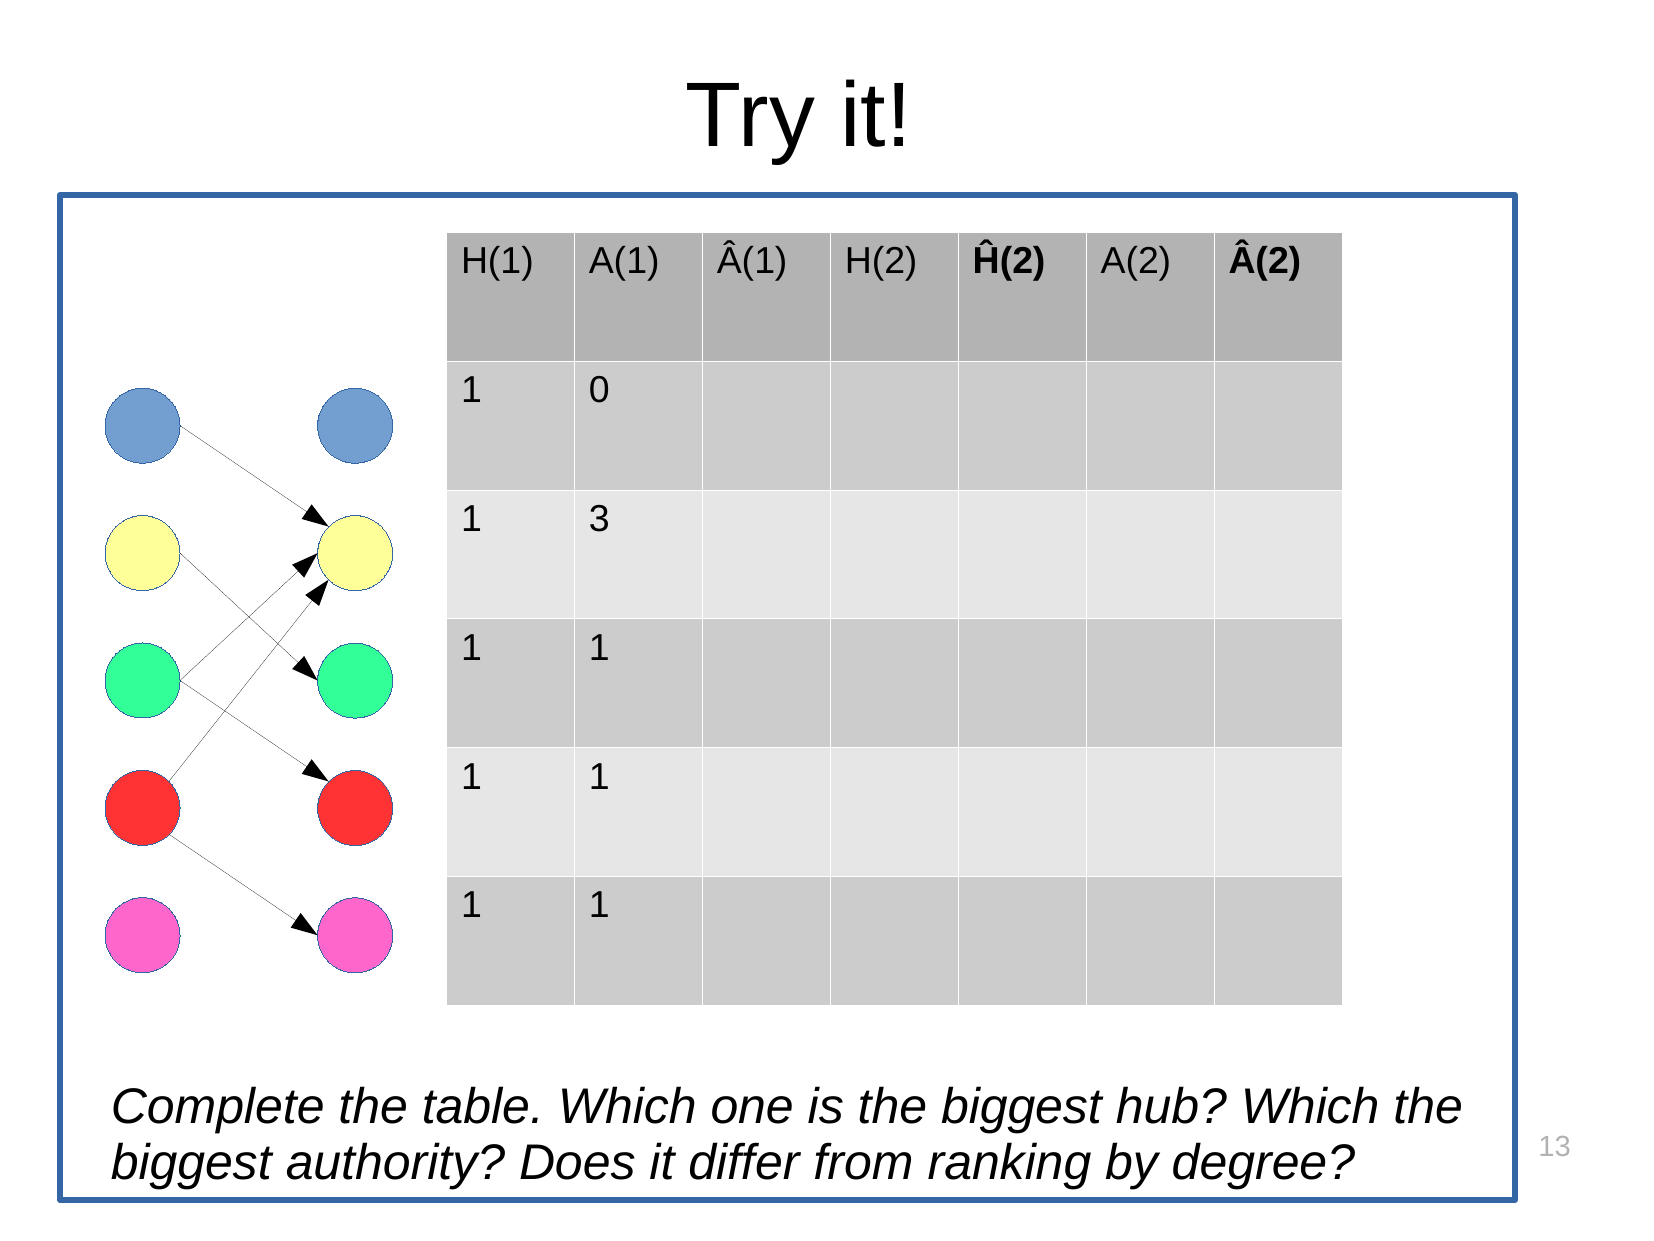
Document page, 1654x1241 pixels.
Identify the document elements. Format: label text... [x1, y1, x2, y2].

title Try it! [82, 49, 1516, 181]
text_box Complete the table. Which one is the biggest hub? Which the biggest authority? Does it differ from ranking by degree? [60, 195, 1516, 1201]
